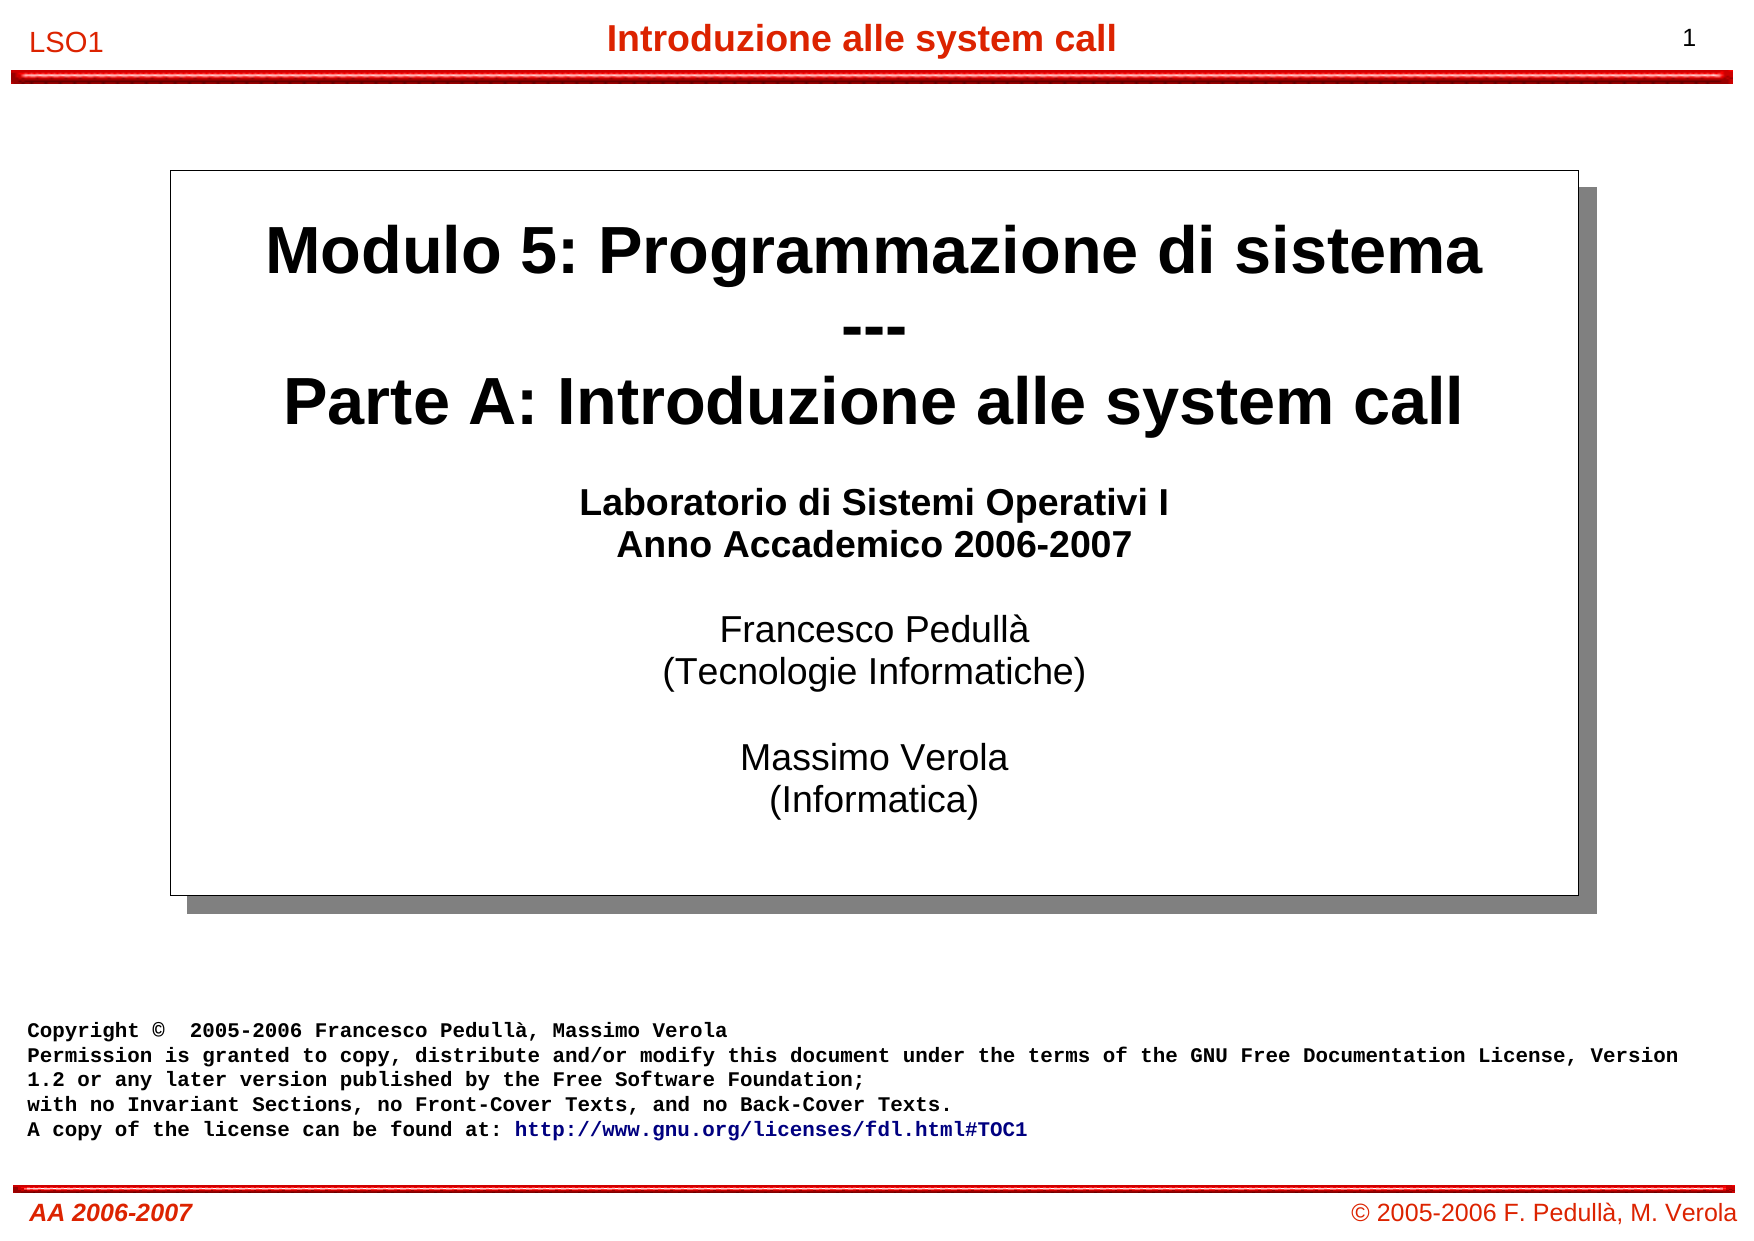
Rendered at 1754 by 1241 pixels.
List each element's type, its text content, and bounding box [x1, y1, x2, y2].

text_box Modulo 5: Programmazione di sistema --- Parte A: Introduzione alle system call Laboratorio di Sistemi Operativi I Anno Accademico 2006-2007 Francesco Pedullà (Tecnologie Informatiche) Massimo Verola (Informatica) [170, 170, 1579, 896]
text_box Copyright © 2005-2006 Francesco Pedullà, Massimo Verola Permission is granted to copy, distribute and/or modify this document under the terms of the GNU Free Documentation License, Version 1.2 or any later version published by the Free Software Foundation; with no Invariant Sections, no Front-Cover Texts, and no Back-Cover Texts. A copy of the license can be found at: http://www.gnu.org/licenses/fdl.html#TOC1 [27, 1019, 1716, 1159]
picture [11, 70, 1733, 84]
picture [13, 1185, 1735, 1193]
